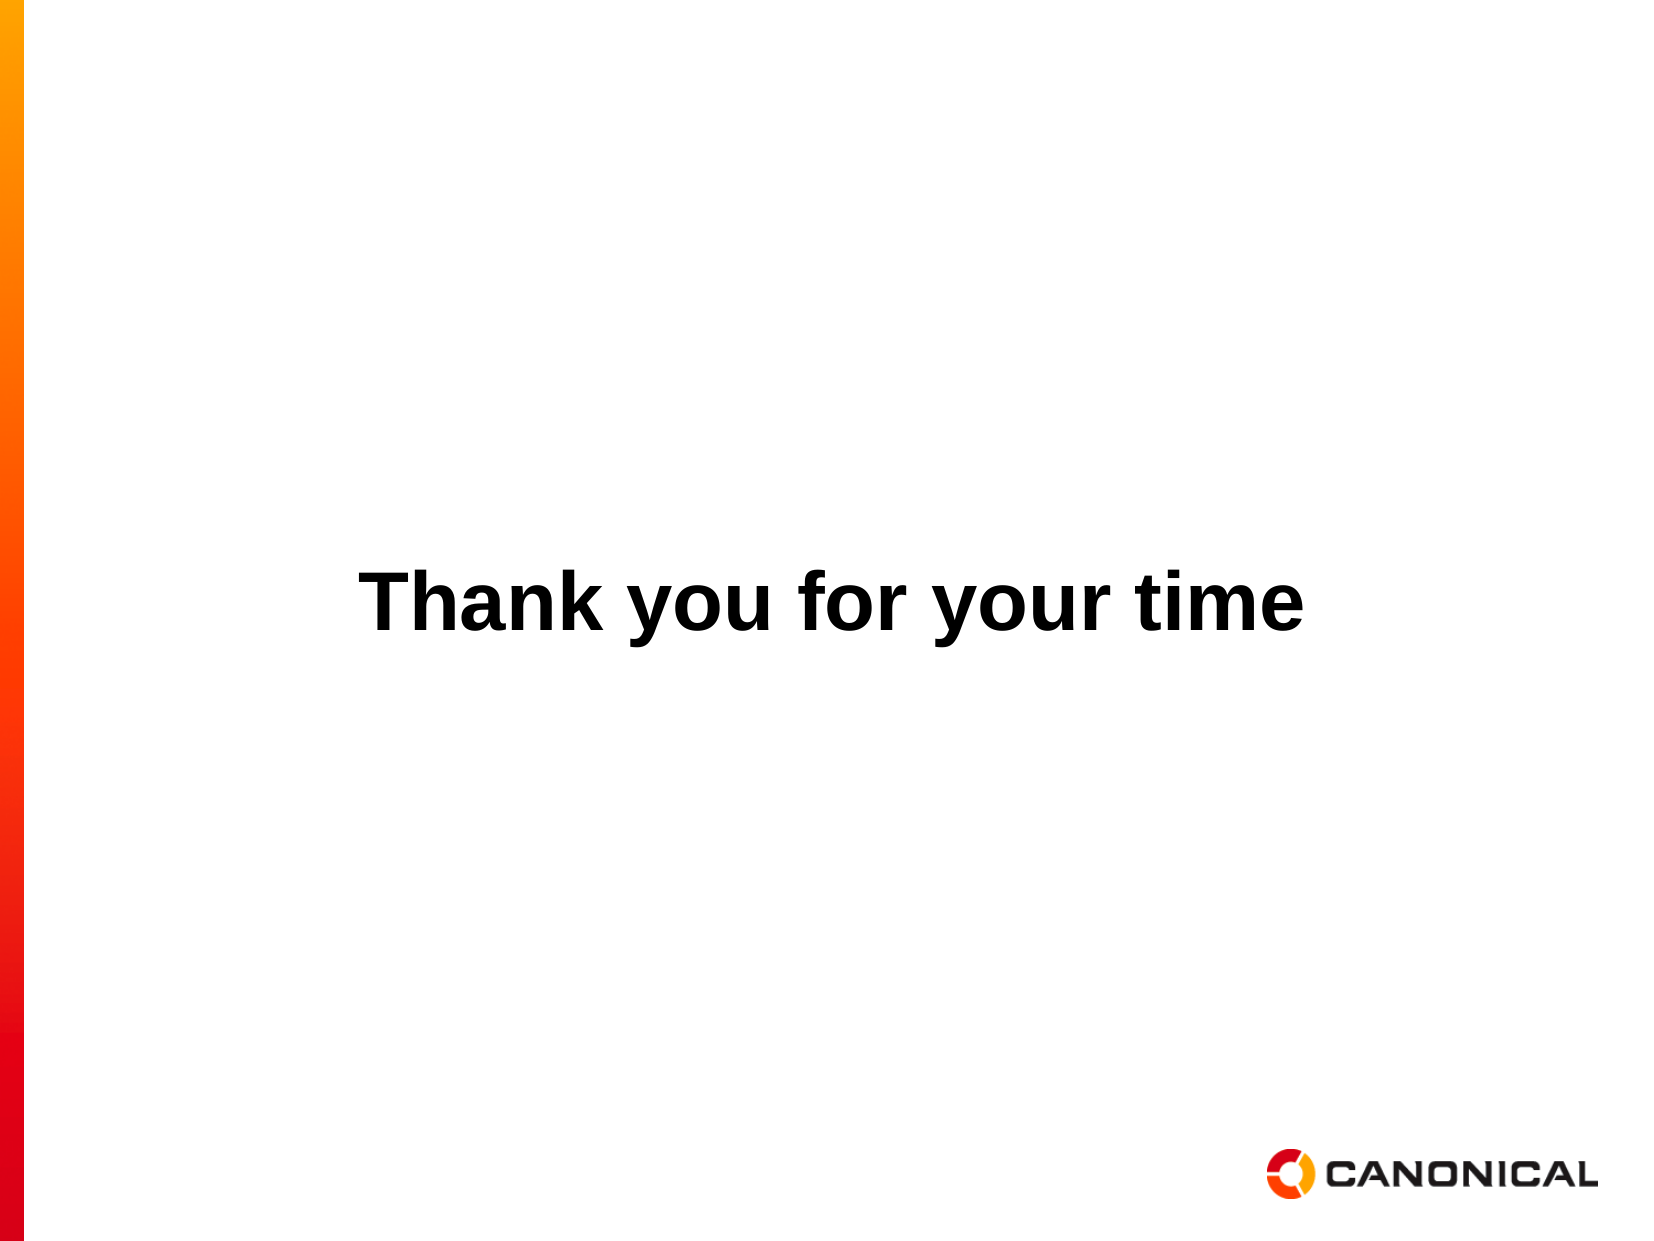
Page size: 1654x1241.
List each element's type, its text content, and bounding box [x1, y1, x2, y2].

picture [0, 0, 24, 1241]
text_box Thank you for your time [76, 521, 1589, 673]
picture [1267, 1149, 1598, 1199]
